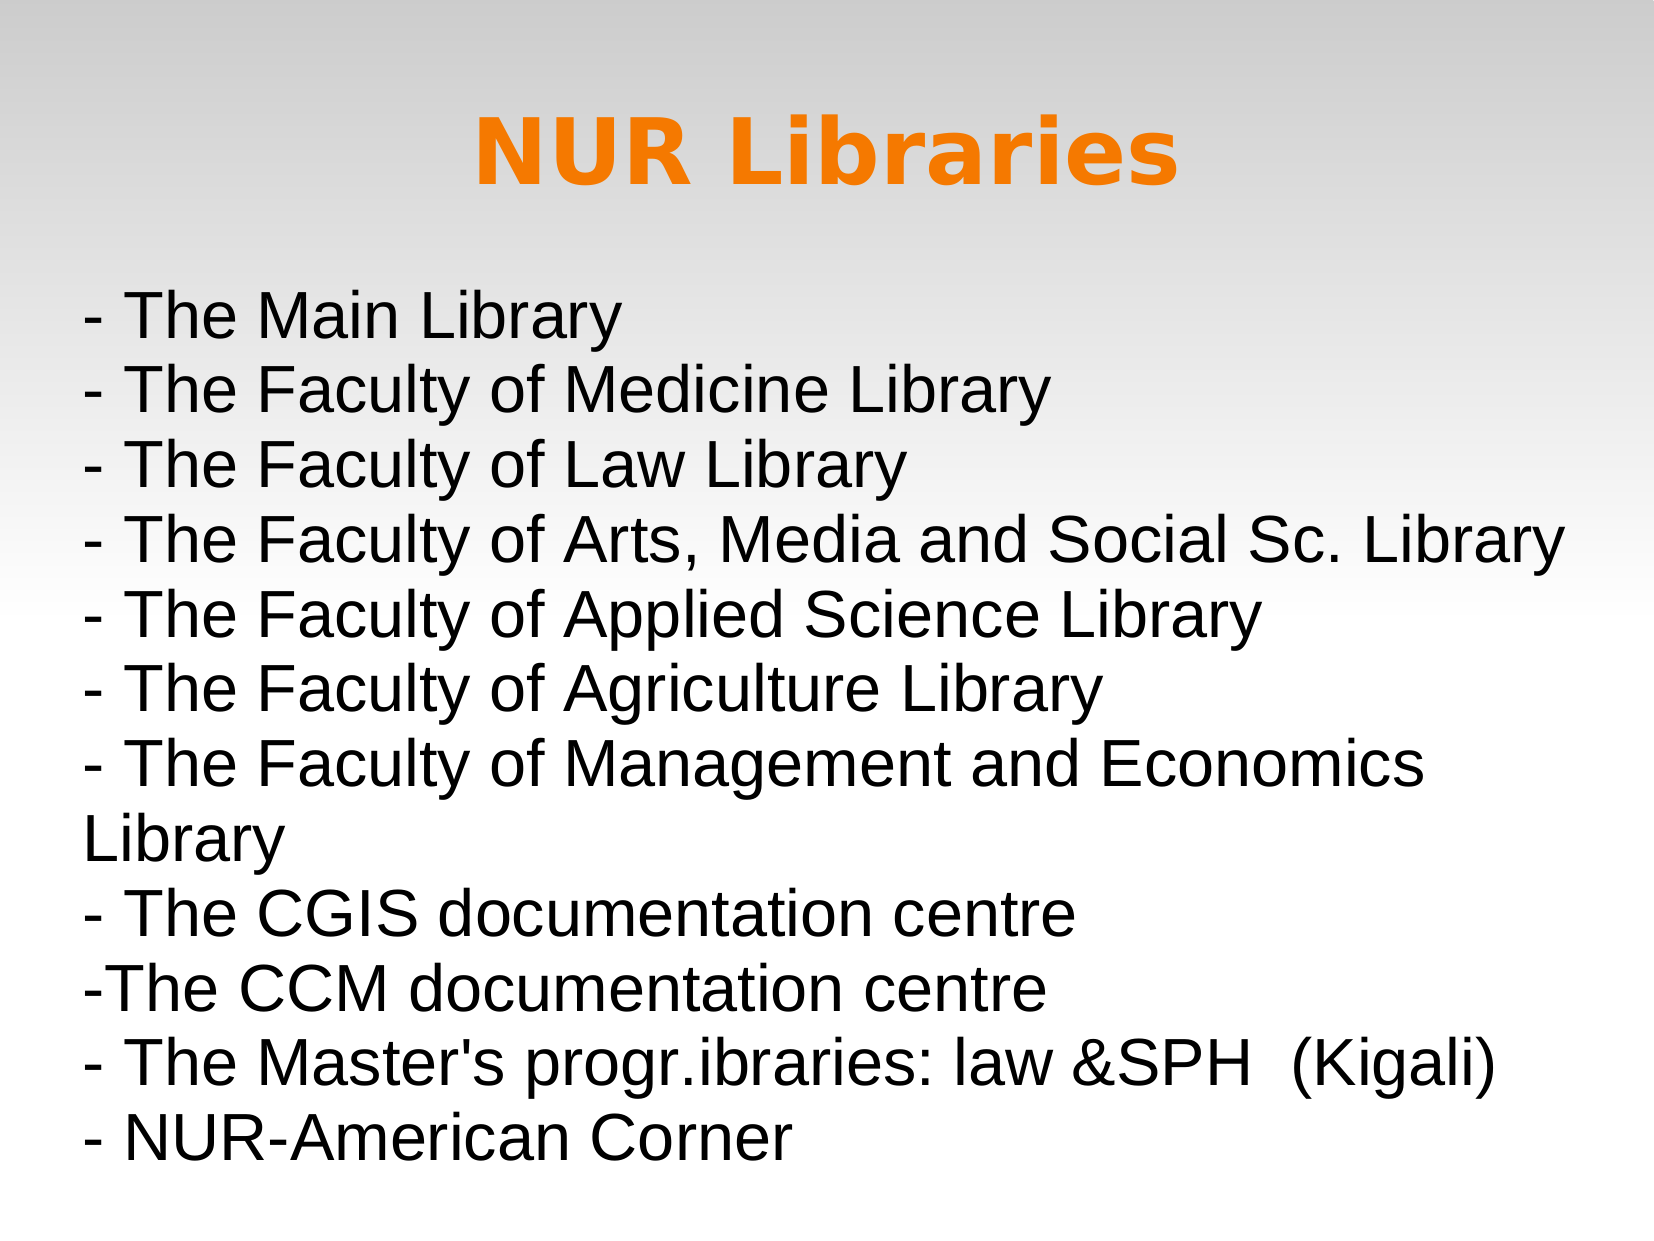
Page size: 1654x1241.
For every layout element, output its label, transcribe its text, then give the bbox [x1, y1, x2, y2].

subtitle - The Main Library - The Faculty of Medicine Library - The Faculty of Law Library - The Faculty of Arts, Media and Social Sc. Library - The Faculty of Applied Science Library - The Faculty of Agriculture Library - The Faculty of Management and Economics Library - The CGIS documentation centre -The CCM documentation centre - The Master's progr.ibraries: law &SPH (Kigali) - NUR-American Corner [82, 240, 1571, 1241]
title NUR Libraries [82, 49, 1571, 240]
